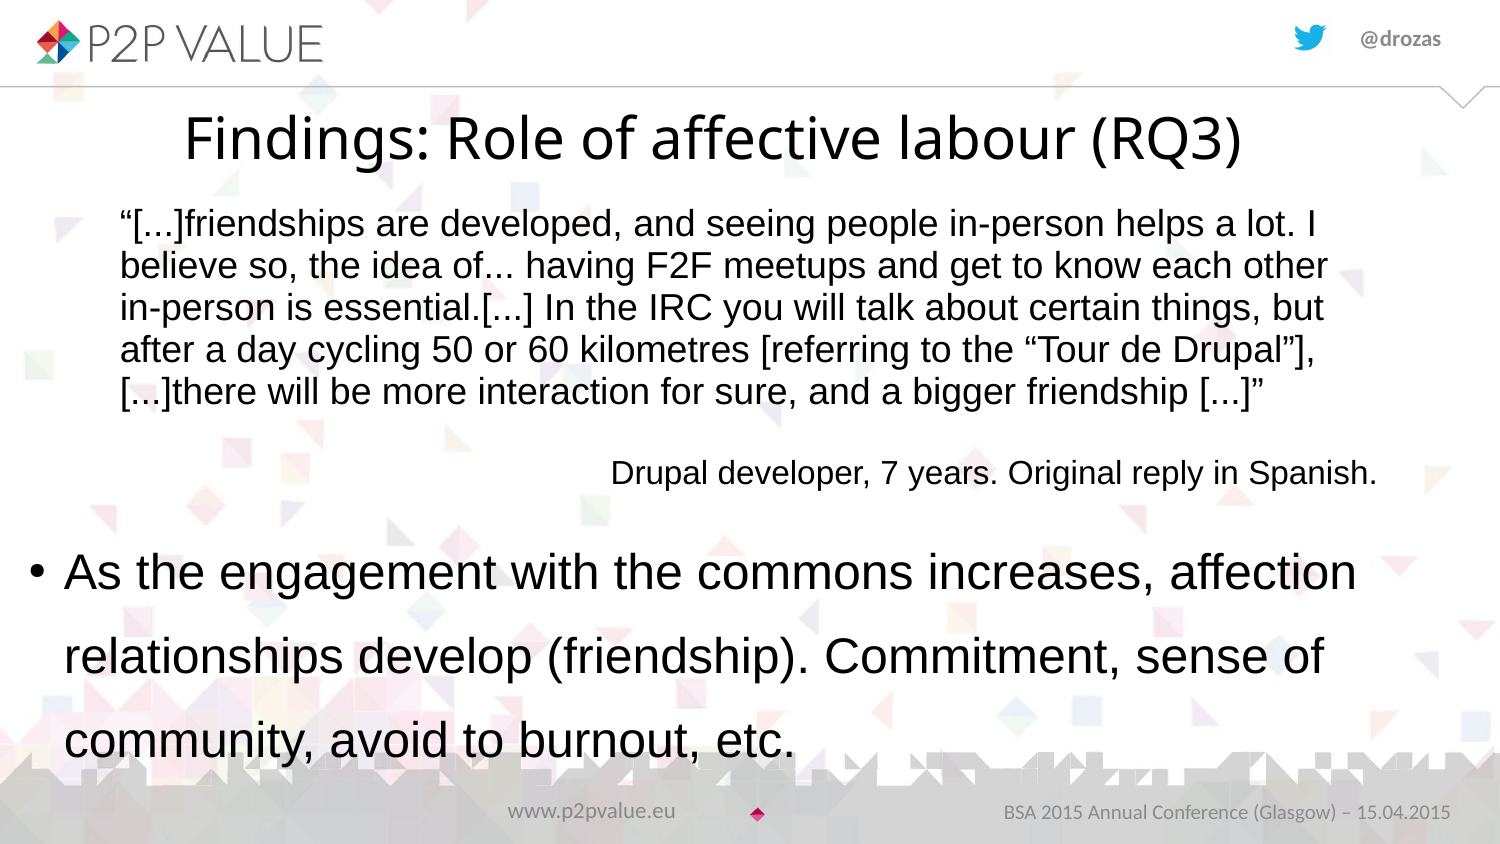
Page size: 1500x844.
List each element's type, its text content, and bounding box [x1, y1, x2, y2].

text_box “[...]friendships are developed, and seeing people in-person helps a lot. I believe so, the idea of... having F2F meetups and get to know each other in-person is essential.[...] In the IRC you will talk about certain things, but after a day cycling 50 or 60 kilometres [referring to the “Tour de Drupal”],[...]there will be more interaction for sure, and a bigger friendship [...]” Drupal developer, 7 years. Original reply in Spanish. [105, 195, 1394, 510]
text_box As the engagement with the commons increases, affection relationships develop (friendship). Commitment, sense of community, avoid to burnout, etc. [15, 510, 1496, 844]
picture [0, 0, 1500, 844]
title Findings: Role of affective labour (RQ3) [60, 92, 1366, 181]
text_box @drozas [1333, 15, 1455, 60]
